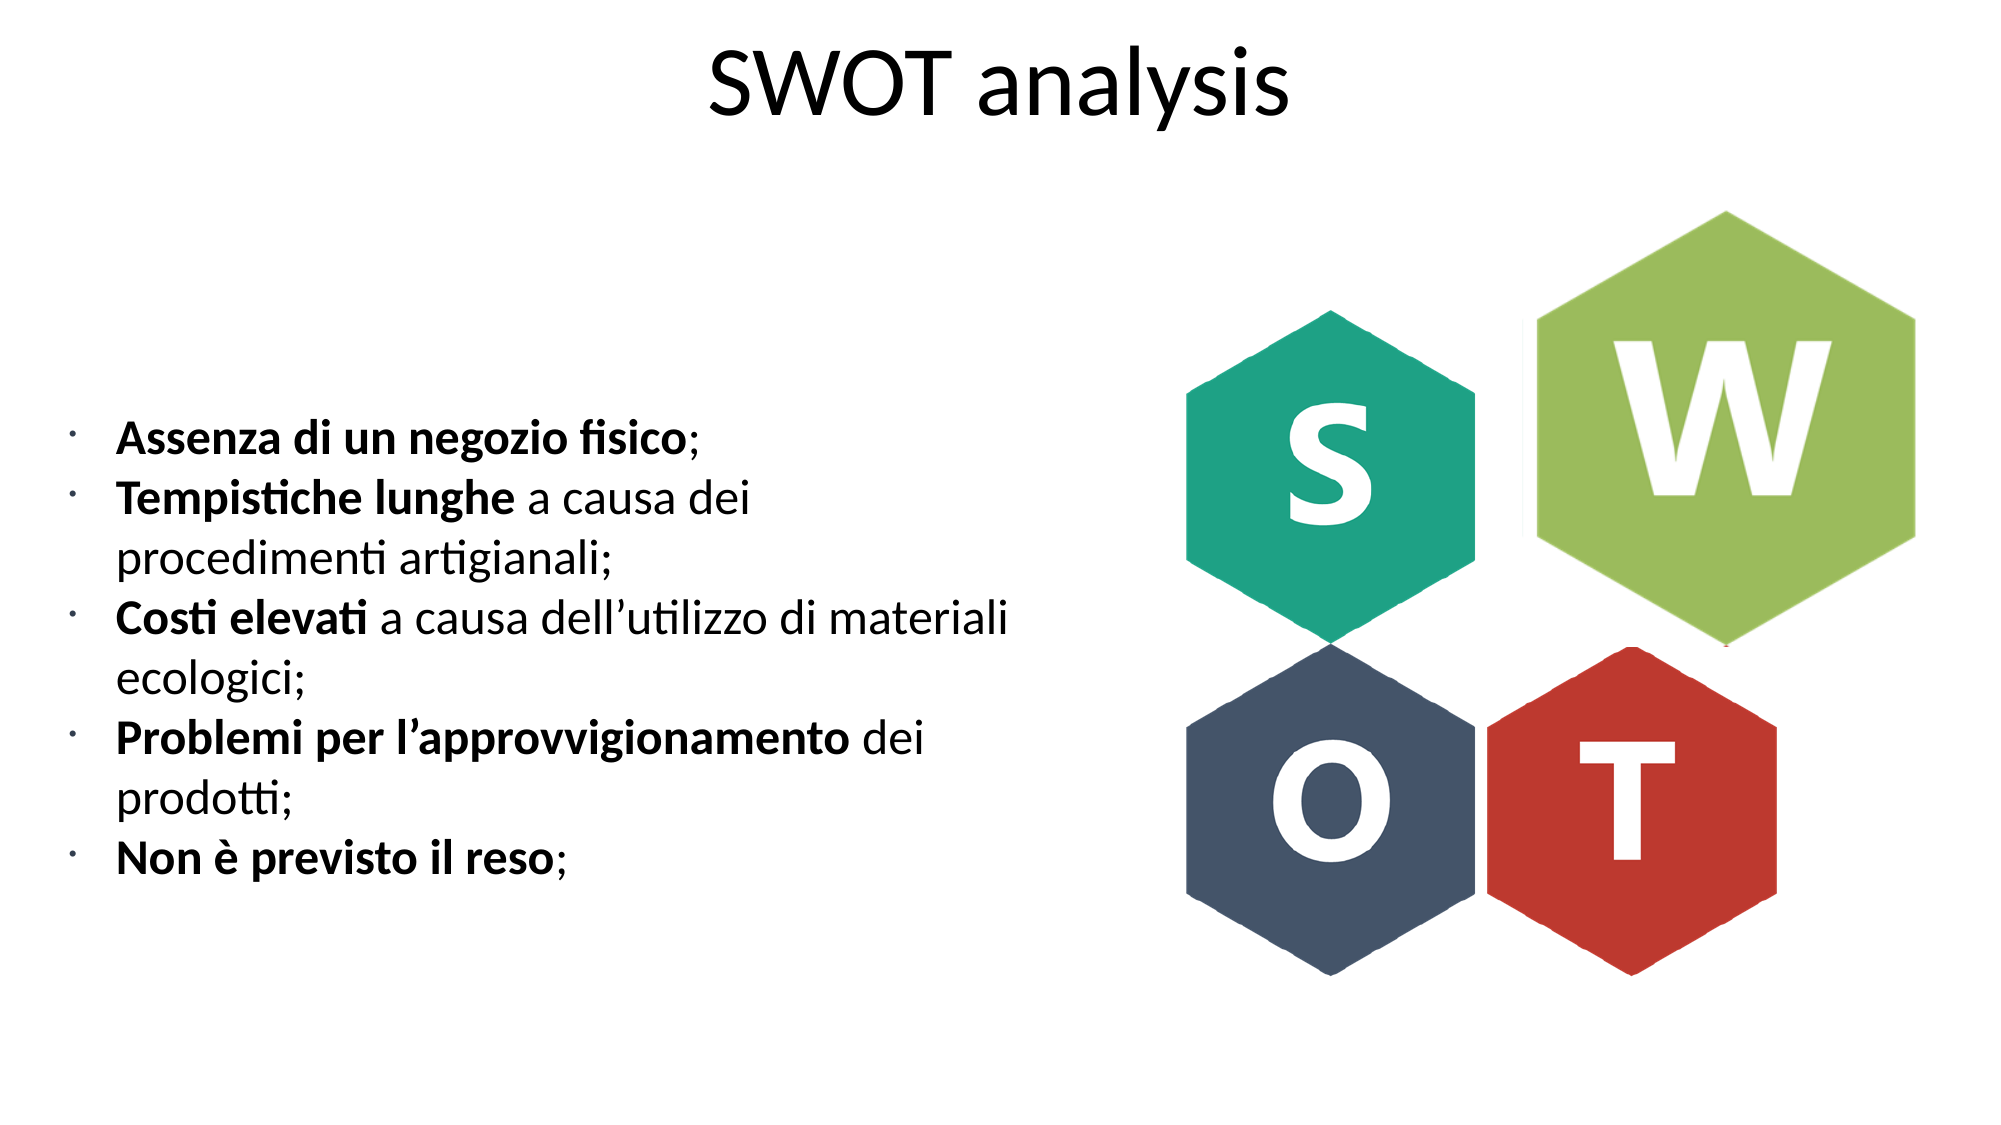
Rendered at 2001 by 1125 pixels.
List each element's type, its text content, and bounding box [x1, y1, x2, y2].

text_box SWOT analysis [0, 0, 2000, 144]
picture [1165, 207, 1946, 999]
text_box Assenza di un negozio fisico; Tempistiche lunghe a causa dei procedimenti artigianali; Costi elevati a causa dell’utilizzo di materiali ecologici; Problemi per l’approvvigionamento dei prodotti; Non è previsto il reso; [54, 396, 1047, 892]
